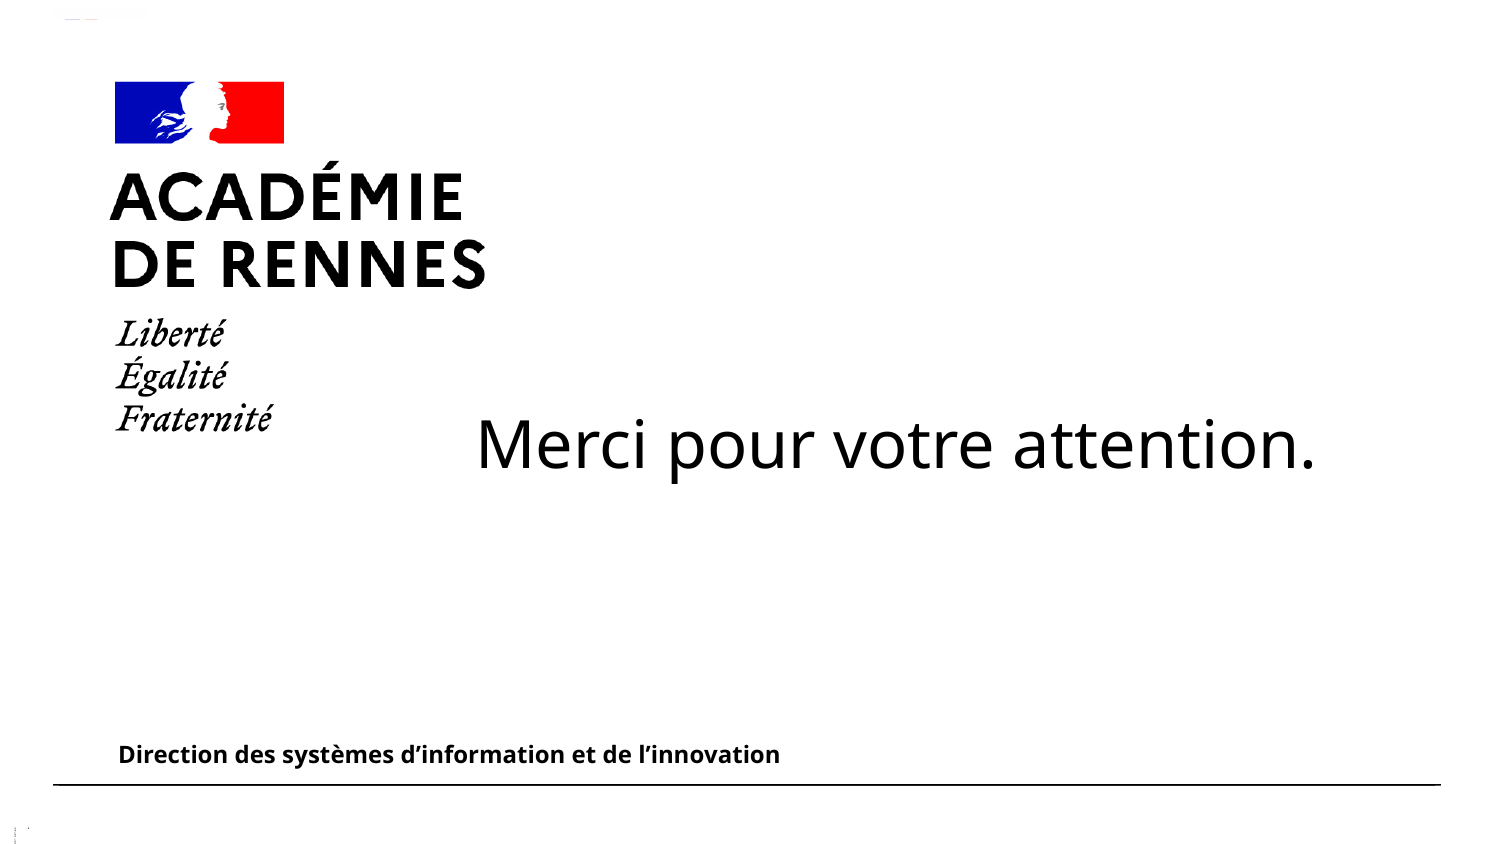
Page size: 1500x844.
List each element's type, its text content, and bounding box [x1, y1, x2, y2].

text_box <numéro> [0, 814, 30, 844]
text_box Direction des systèmes d’information et de l’innovation [118, 717, 945, 791]
picture [53, 8, 548, 493]
text_box Merci pour votre attention. [460, 389, 1419, 486]
